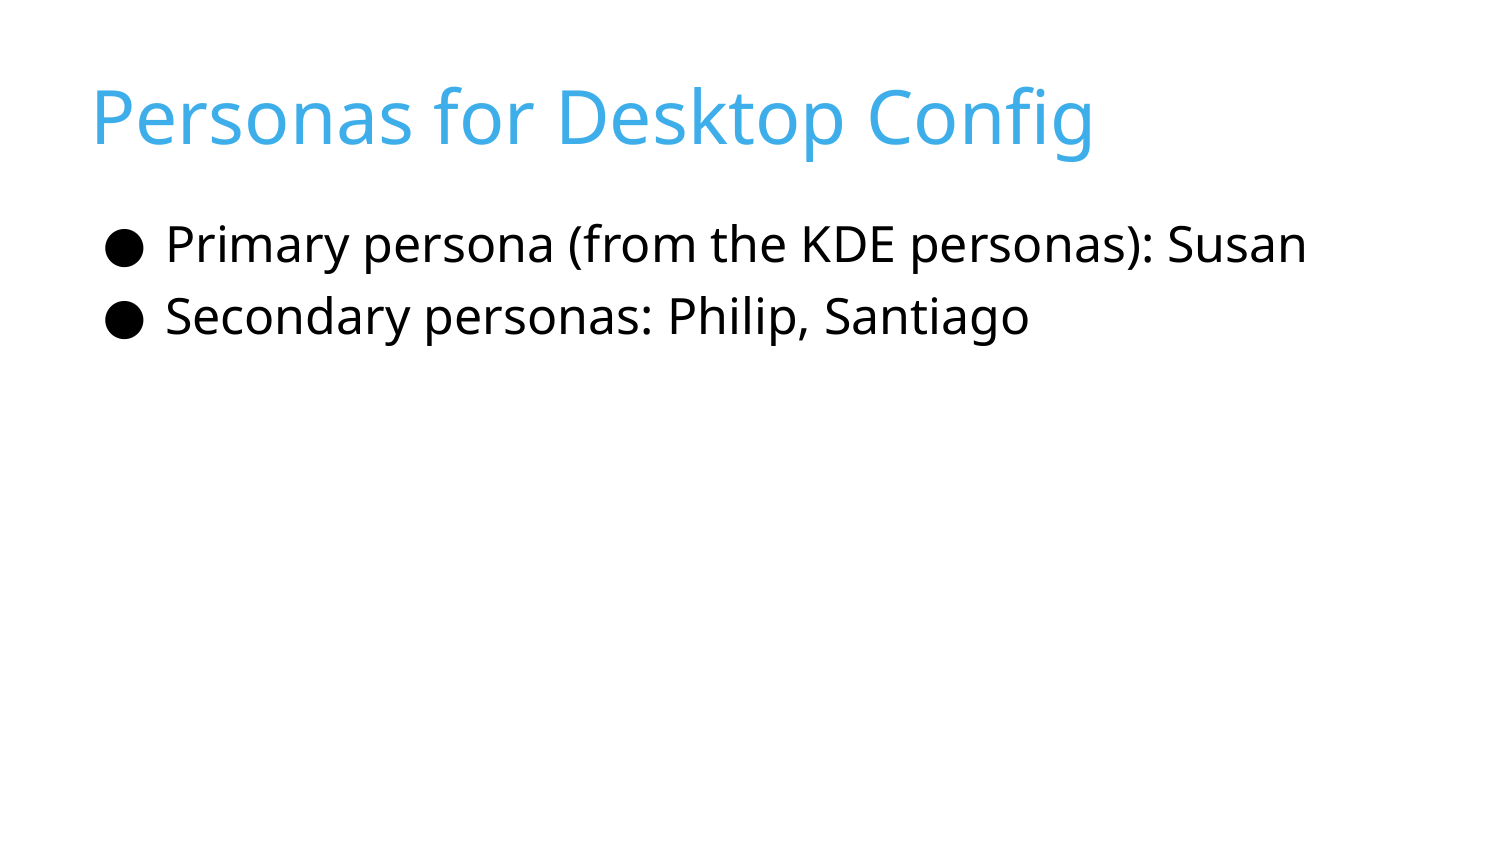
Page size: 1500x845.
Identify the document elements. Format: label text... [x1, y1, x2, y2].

list Primary persona (from the KDE personas): Susan Secondary personas: Philip, Santiago [75, 197, 1434, 809]
title Personas for Desktop Config [75, 33, 1425, 175]
